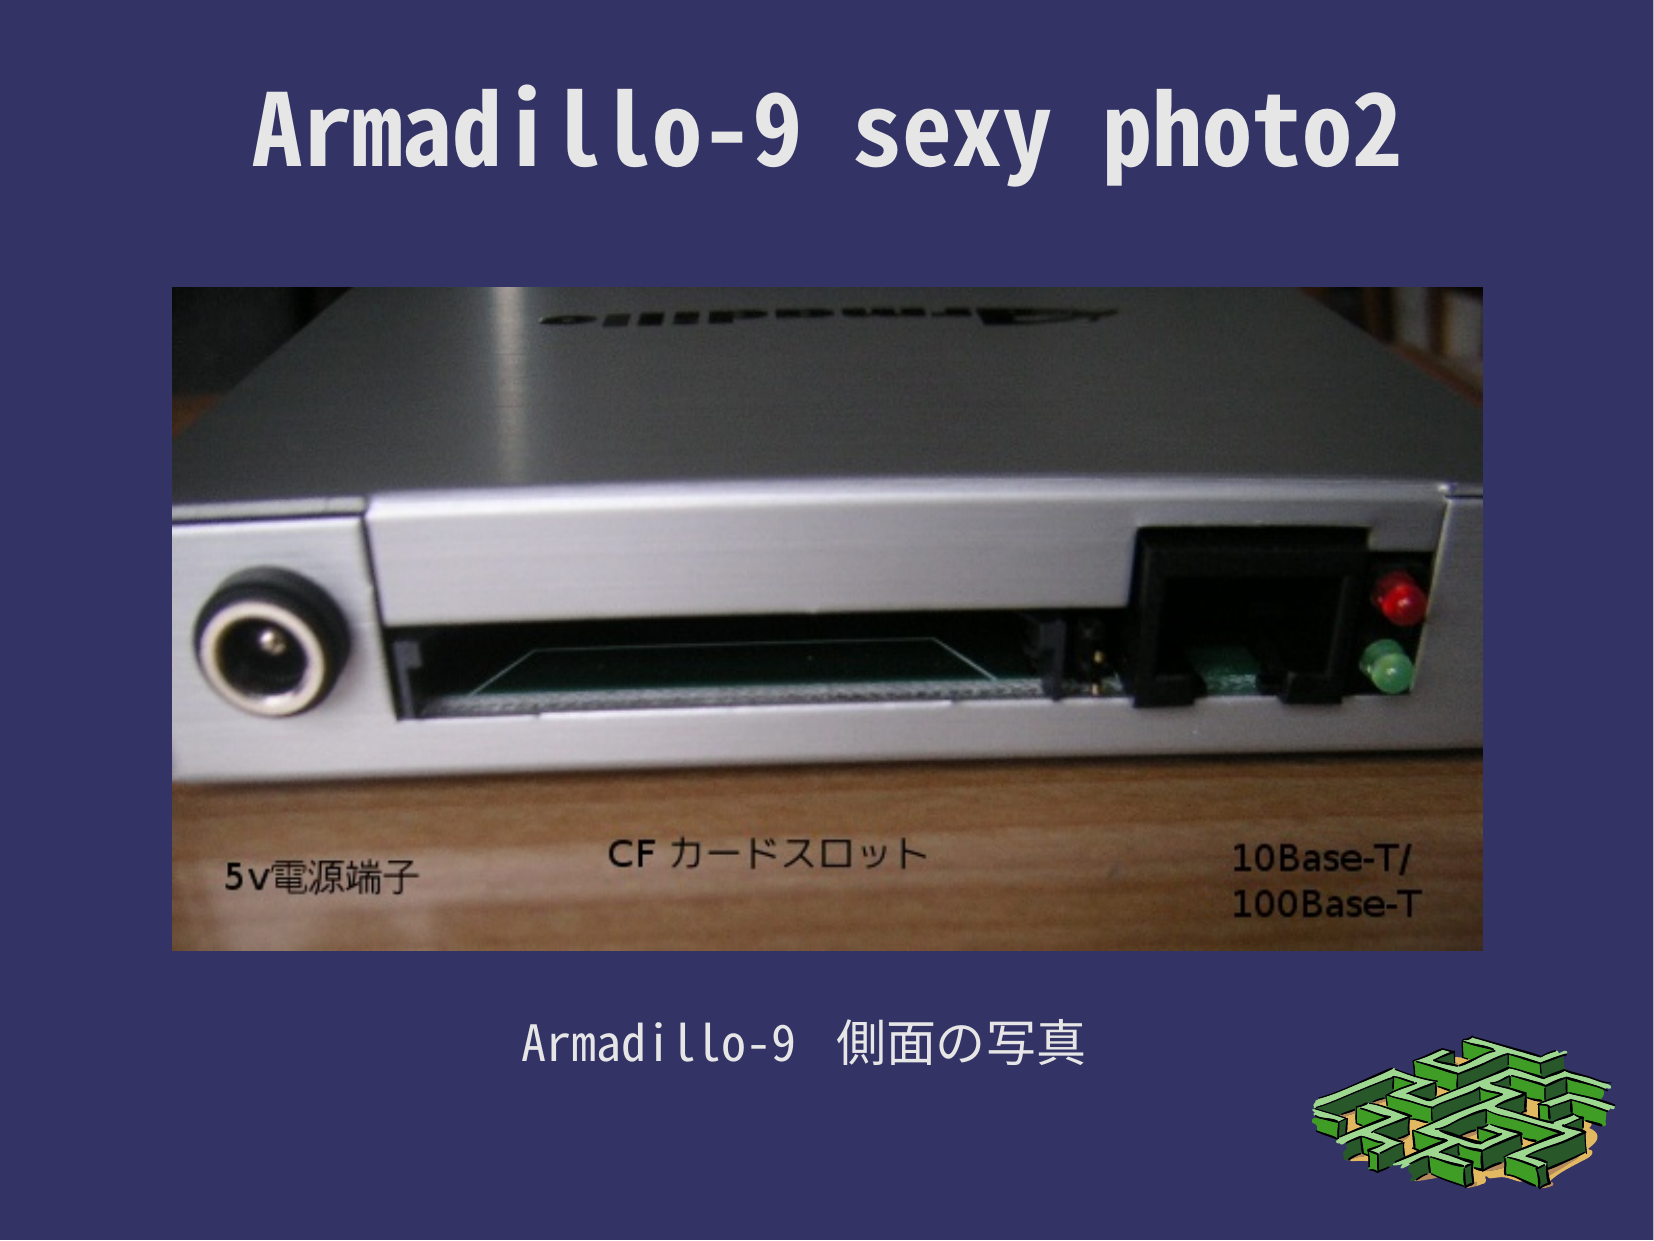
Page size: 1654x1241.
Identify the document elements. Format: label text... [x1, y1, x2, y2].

title Armadillo-9 sexy photo2 [121, 19, 1534, 227]
picture [172, 287, 1483, 951]
list Armadillo-9 側面の写真 [178, 1003, 1418, 1147]
